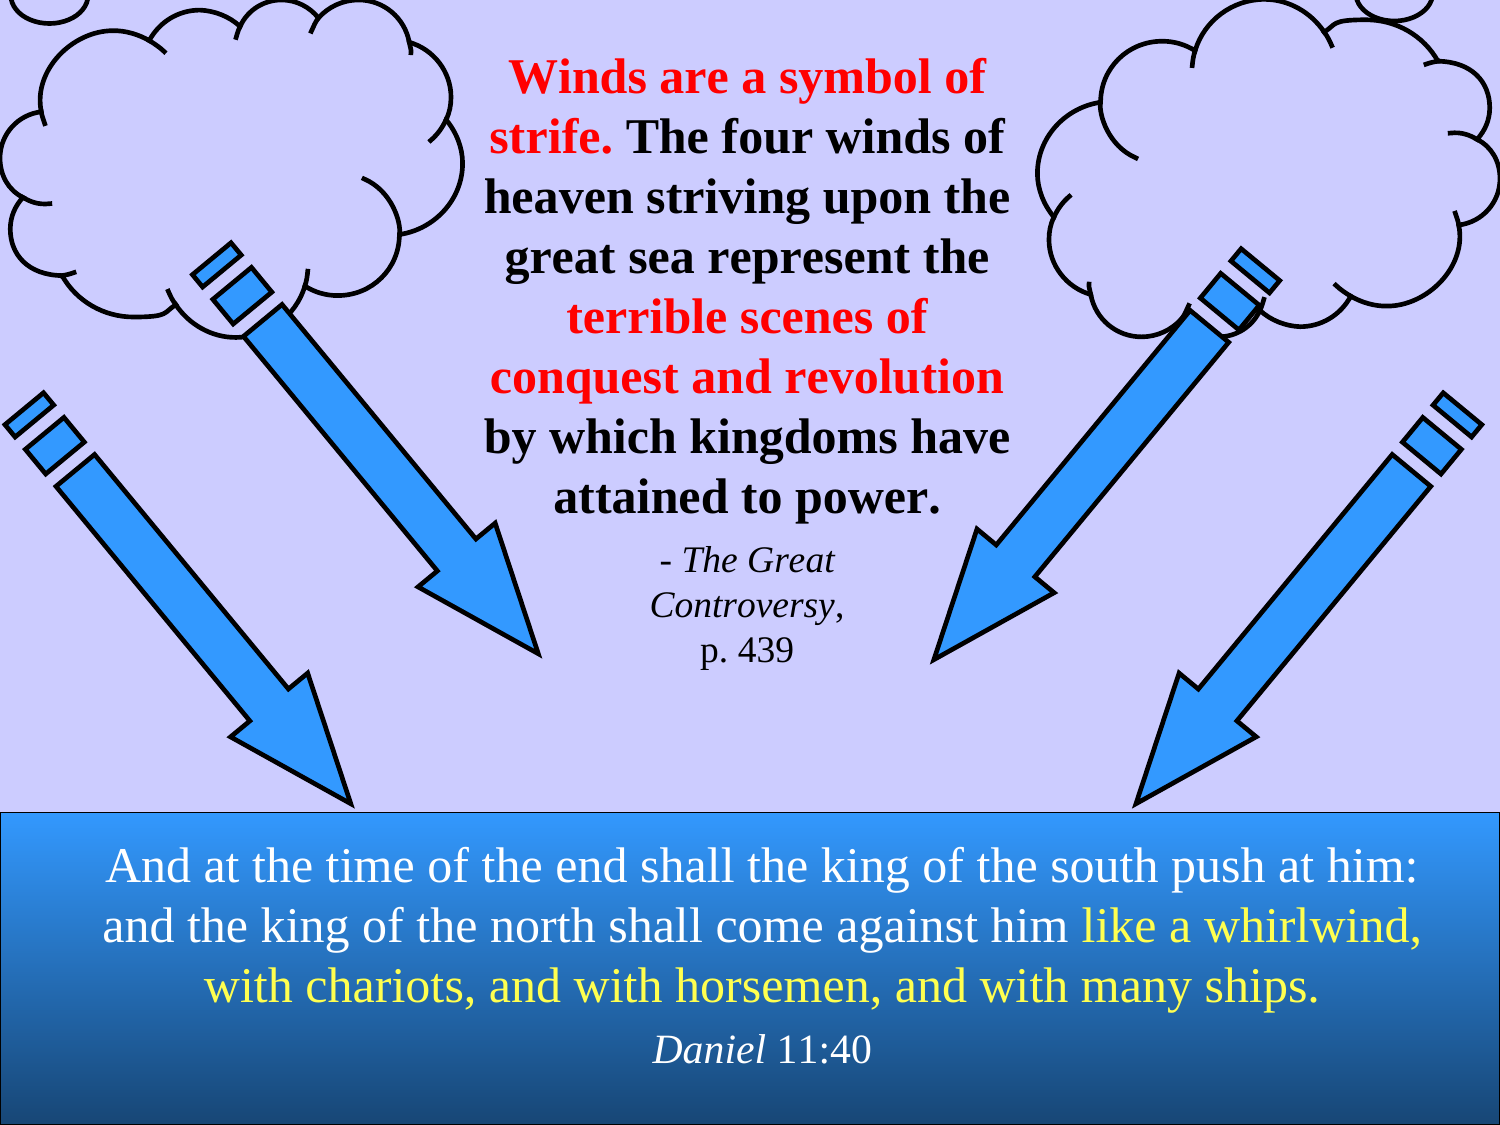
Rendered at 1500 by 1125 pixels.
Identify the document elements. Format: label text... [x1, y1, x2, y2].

text_box [0, 812, 1500, 1125]
text_box [25, 417, 85, 474]
text_box [1057, 0, 1500, 550]
text_box [1402, 417, 1462, 475]
text_box [11, 0, 88, 24]
text_box [55, 454, 351, 804]
text_box [1433, 392, 1482, 438]
text_box [4, 392, 54, 438]
text_box [0, 0, 469, 616]
text_box And at the time of the end shall the king of the south push at him: and the king of the north shall come against him like a whirlwind, with chariots, and with horsemen, and with many ships. Daniel 11:40 [87, 825, 1450, 1080]
text_box [1135, 454, 1431, 804]
text_box Winds are a symbol of strife. The four winds of heaven striving upon the great sea represent the terrible scenes of conquest and revolution by which kingdoms have attained to power. - The Great Controversy, p. 439 [469, 35, 1057, 678]
